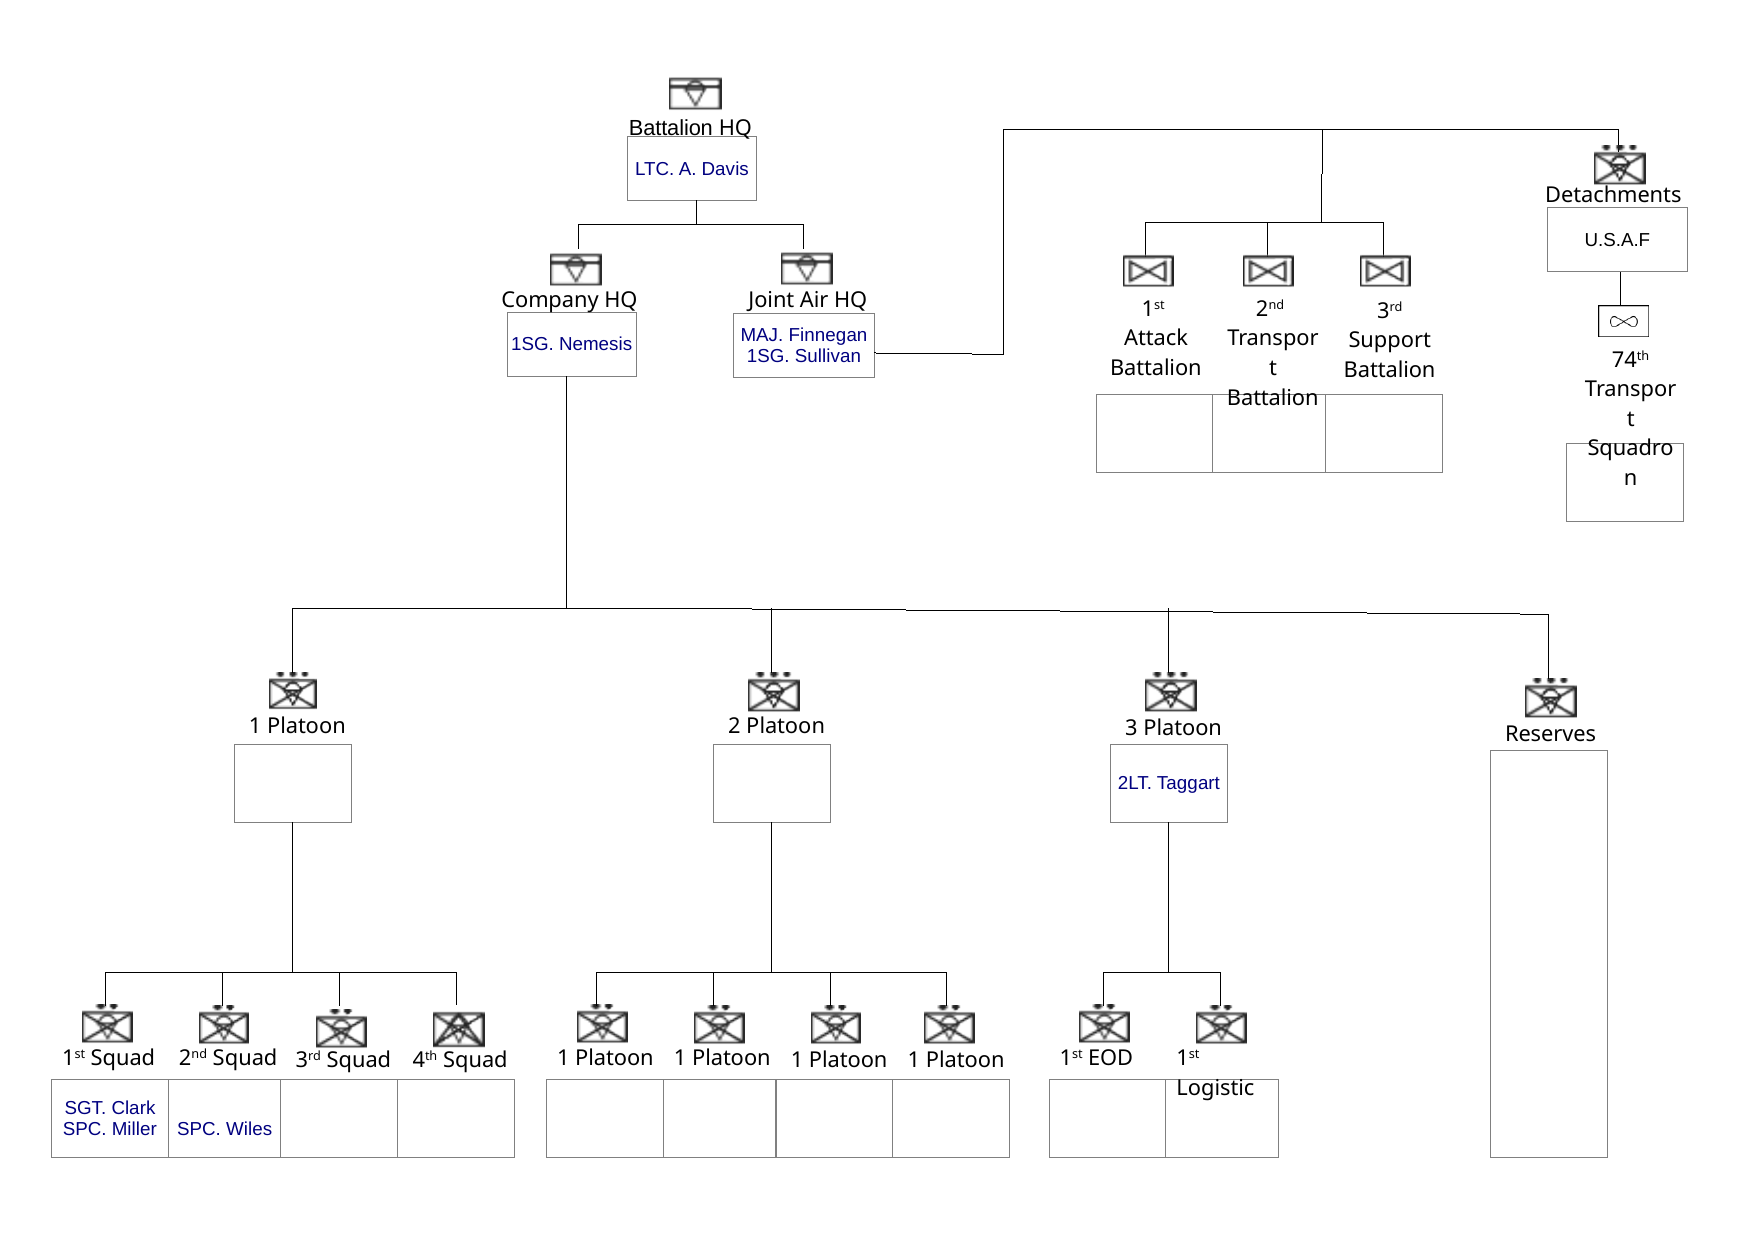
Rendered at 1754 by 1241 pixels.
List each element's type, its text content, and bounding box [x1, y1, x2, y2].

text_box Joint Air HQ [696, 276, 919, 353]
text_box 2nd Transport Battalion [1208, 285, 1338, 405]
picture [433, 1004, 485, 1052]
text_box SGT. Clark SPC. Miller [51, 1085, 168, 1158]
text_box 3rd Support Battalion [1325, 287, 1454, 408]
text_box 3 Platoon [1110, 704, 1240, 755]
text_box LTC. A. Davis [627, 155, 757, 201]
text_box 1st Squad [47, 1034, 164, 1085]
picture [577, 1004, 628, 1034]
picture [694, 1005, 745, 1034]
text_box 3rd Squad [280, 1037, 410, 1087]
text_box 74th Transport Squadron [1566, 336, 1695, 456]
text_box SPC. Wiles [168, 1085, 280, 1158]
picture [199, 1005, 249, 1034]
picture [811, 1005, 861, 1037]
picture [1598, 305, 1649, 337]
text_box 2LT. Taggart [1110, 744, 1228, 823]
picture [669, 72, 722, 104]
text_box Detachments [1502, 171, 1725, 249]
picture [1360, 248, 1411, 291]
picture [1145, 672, 1197, 704]
text_box [1096, 405, 1443, 473]
text_box 1 Platoon [542, 1034, 659, 1085]
picture [1525, 678, 1577, 710]
text_box Company HQ [486, 276, 696, 327]
text_box 2nd Squad [164, 1034, 293, 1085]
picture [316, 1009, 367, 1037]
text_box Reserves [1490, 710, 1619, 760]
picture [781, 247, 833, 291]
text_box 1 Platoon [776, 1037, 905, 1087]
text_box 2 Platoon [713, 702, 842, 753]
text_box [546, 1085, 1010, 1158]
picture [748, 672, 800, 702]
picture [1123, 248, 1174, 291]
text_box [1049, 1085, 1279, 1158]
picture [1243, 248, 1294, 291]
picture [924, 1005, 975, 1037]
text_box 1 Platoon [234, 702, 363, 753]
text_box 1st EOD [1044, 1034, 1161, 1085]
picture [82, 1004, 133, 1034]
text_box [280, 1087, 515, 1158]
text_box 1st Logistic [1161, 1034, 1298, 1112]
text_box 1 Platoon [659, 1034, 788, 1085]
text_box 1SG. Nemesis [507, 327, 637, 377]
text_box [713, 744, 831, 823]
text_box 1 Platoon [905, 1037, 1022, 1087]
text_box [1566, 456, 1684, 522]
text_box MAJ. Finnegan 1SG. Sullivan [733, 353, 875, 378]
text_box [234, 744, 352, 823]
text_box 1st Attack Battalion [1091, 285, 1208, 405]
picture [550, 248, 602, 276]
picture [1594, 145, 1646, 171]
picture [1196, 1005, 1247, 1034]
text_box [1490, 750, 1608, 1158]
text_box 4th Squad [410, 1037, 527, 1087]
text_box U.S.A.F [1547, 207, 1688, 272]
text_box Battalion HQ [614, 104, 778, 155]
picture [269, 672, 317, 702]
picture [1079, 1004, 1130, 1034]
